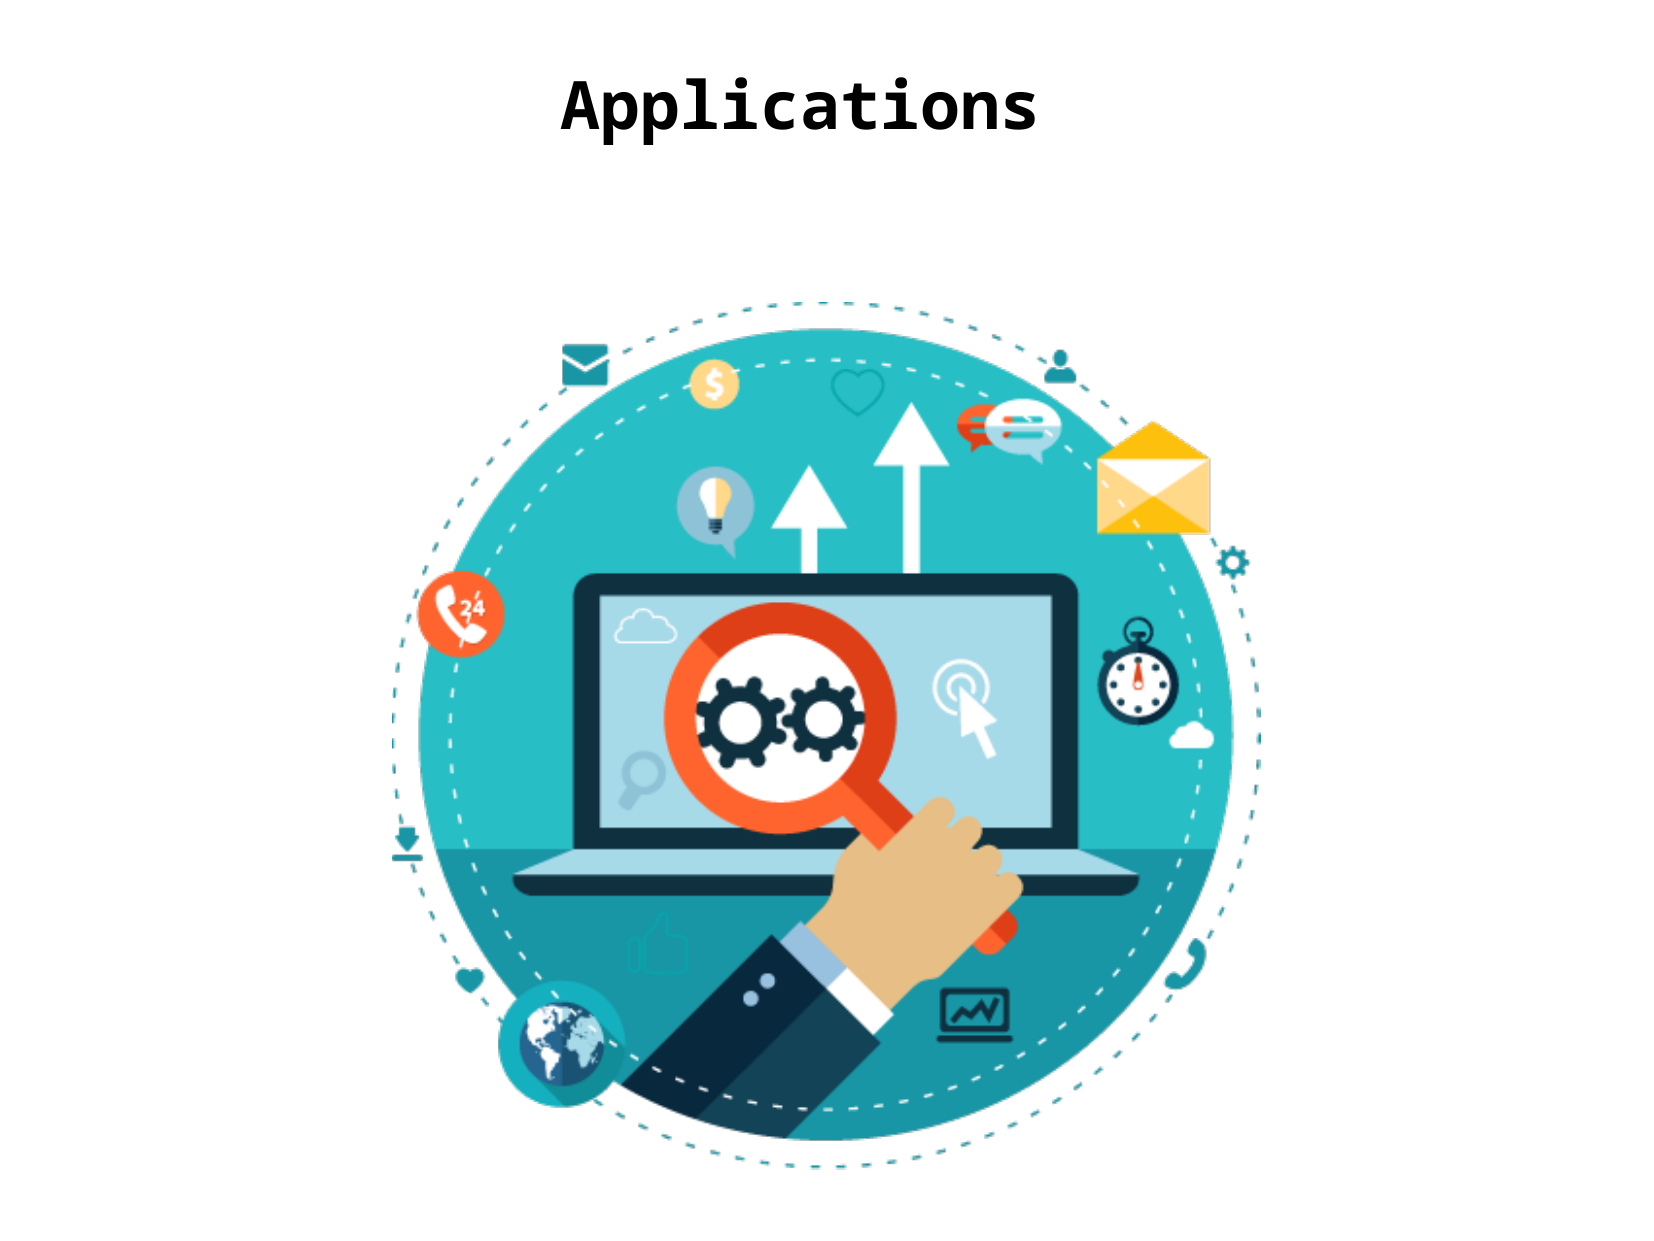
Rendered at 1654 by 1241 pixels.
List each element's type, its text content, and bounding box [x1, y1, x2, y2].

picture [392, 302, 1261, 1171]
title Applications [525, 56, 1111, 151]
